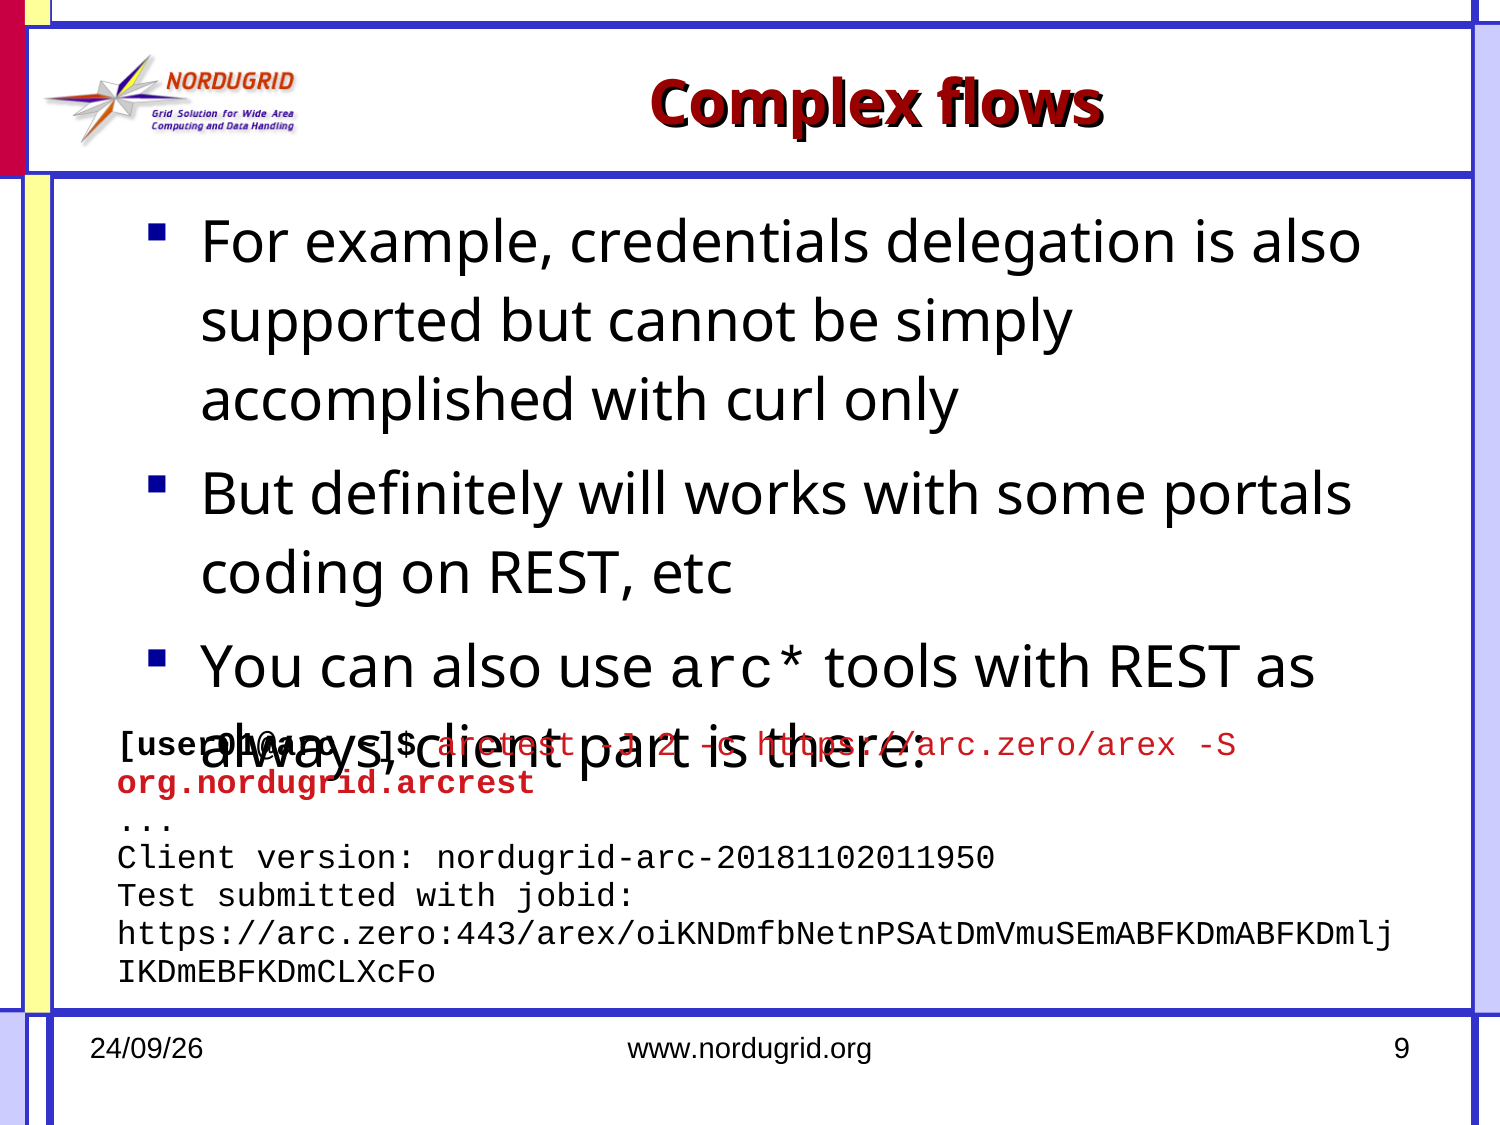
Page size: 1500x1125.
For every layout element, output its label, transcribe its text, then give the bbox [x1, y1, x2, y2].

title Complex flows [324, 17, 1428, 183]
picture [40, 49, 301, 148]
text_box [user01@arc ~]$ arctest -J 2 -c https://arc.zero/arex -S org.nordugrid.arcrest ... Client version: nordugrid-arc-20181102011950 Test submitted with jobid: https://arc.zero:443/arex/oiKNDmfbNetnPSAtDmVmuSEmABFKDmABFKDmljIKDmEBFKDmCLXcFo [102, 720, 1430, 1019]
list For example, credentials delegation is also supported but cannot be simply accomplished with curl only But definitely will works with some portals coding on REST, etc You can also use arc* tools with REST as always, client part is there: [87, 200, 1426, 853]
